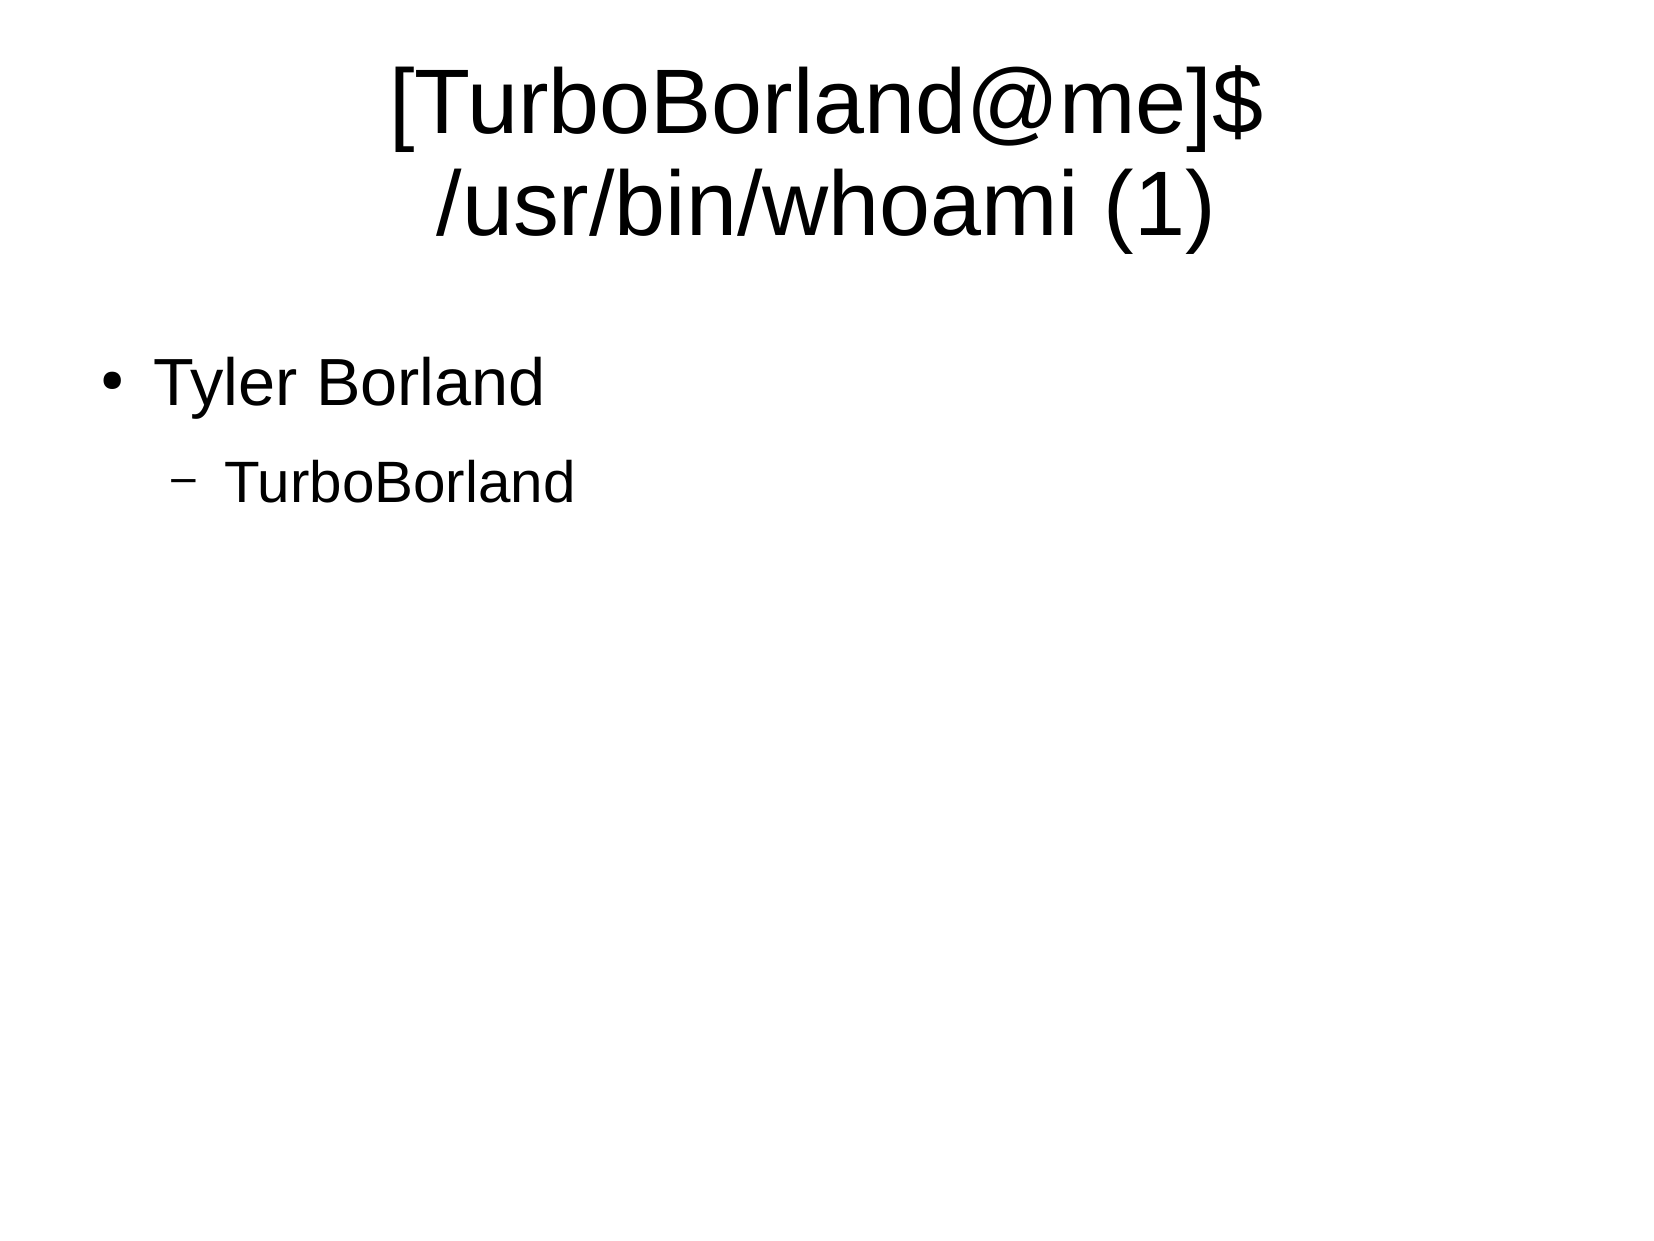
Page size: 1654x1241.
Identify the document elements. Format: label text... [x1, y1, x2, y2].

title [TurboBorland@me]$ /usr/bin/whoami (1) [82, 49, 1571, 257]
list Tyler Borland TurboBorland [82, 345, 1538, 1065]
